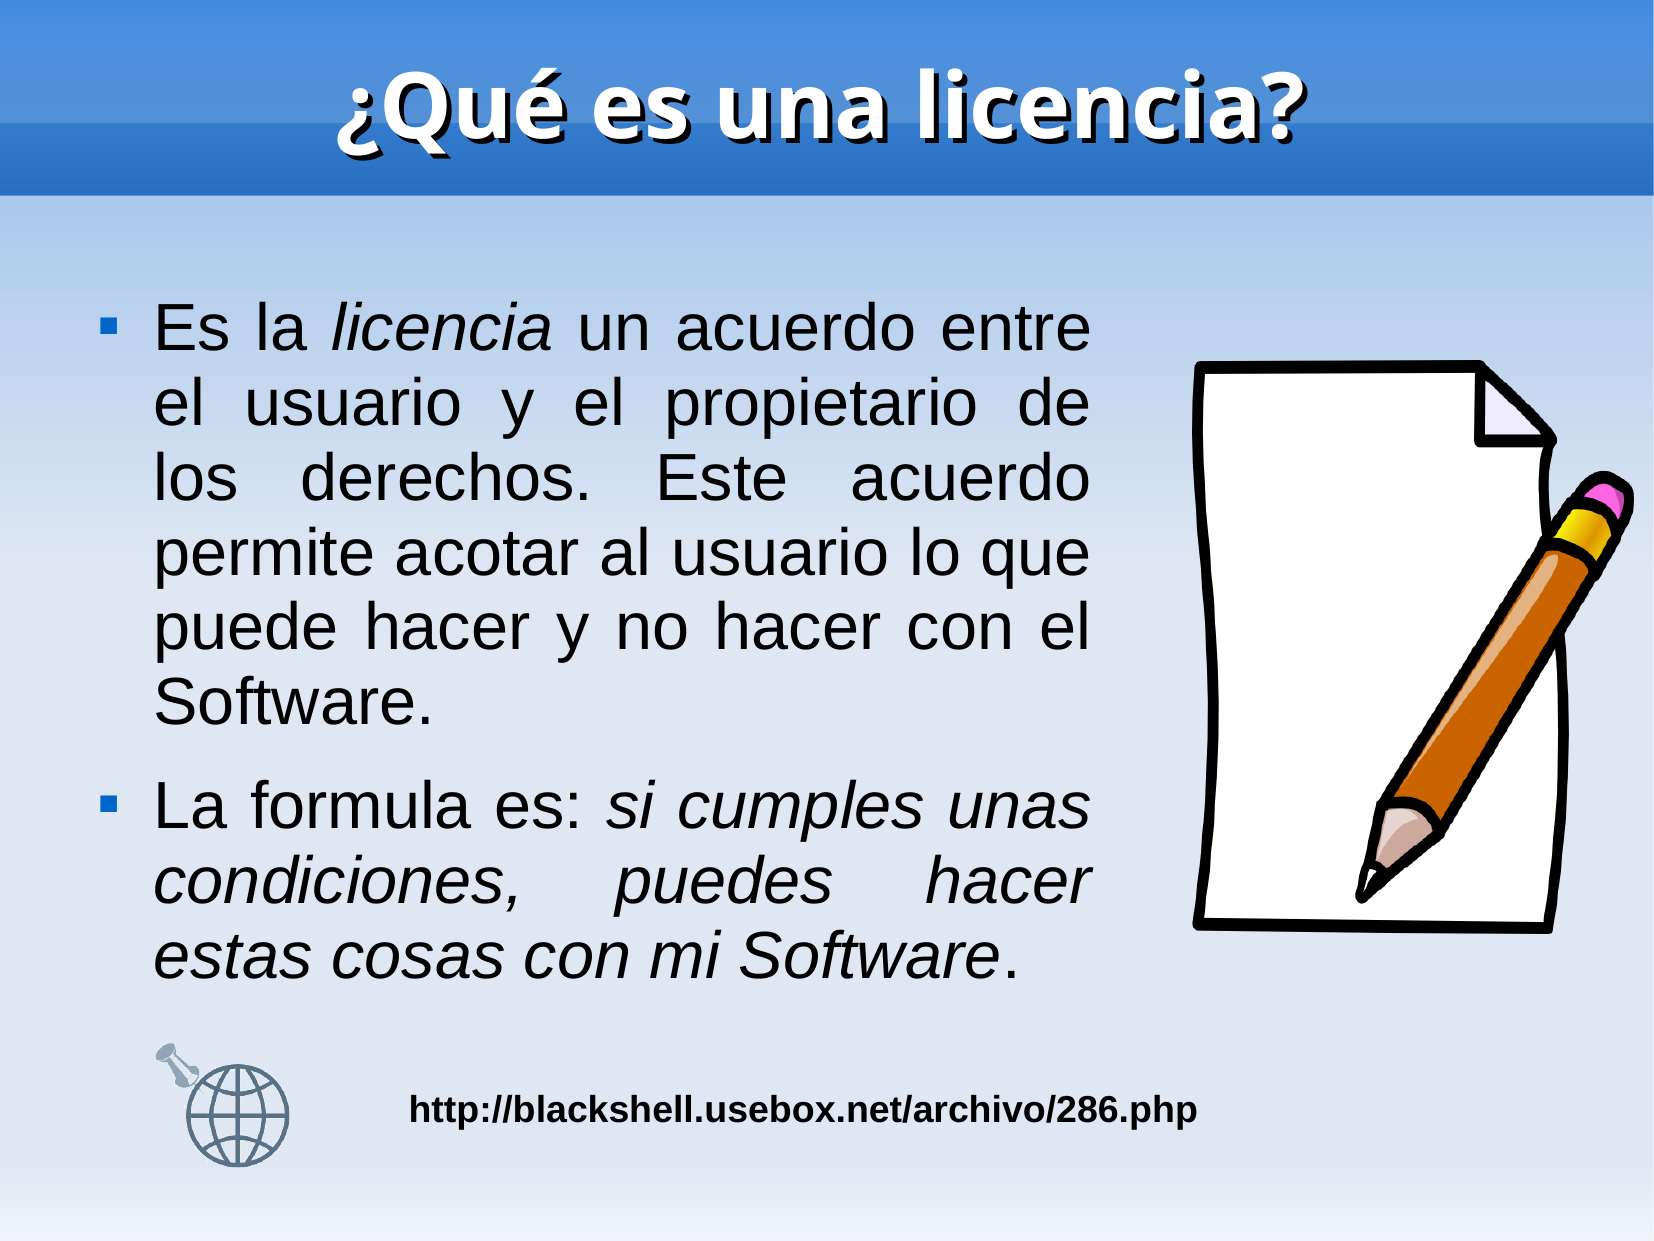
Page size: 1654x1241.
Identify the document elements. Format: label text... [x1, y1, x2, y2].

text_box http://blackshell.usebox.net/archivo/286.php [393, 1081, 1214, 1139]
picture [0, 0, 1654, 1241]
title ¿Qué es una licencia? [76, 7, 1565, 200]
list Es la licencia un acuerdo entre el usuario y el propietario de los derechos. Este acuerdo permite acotar al usuario lo que puede hacer y no hacer con el Software. La formula es: si cumples unas condiciones, puedes hacer estas cosas con mi Software. [82, 290, 1093, 1094]
